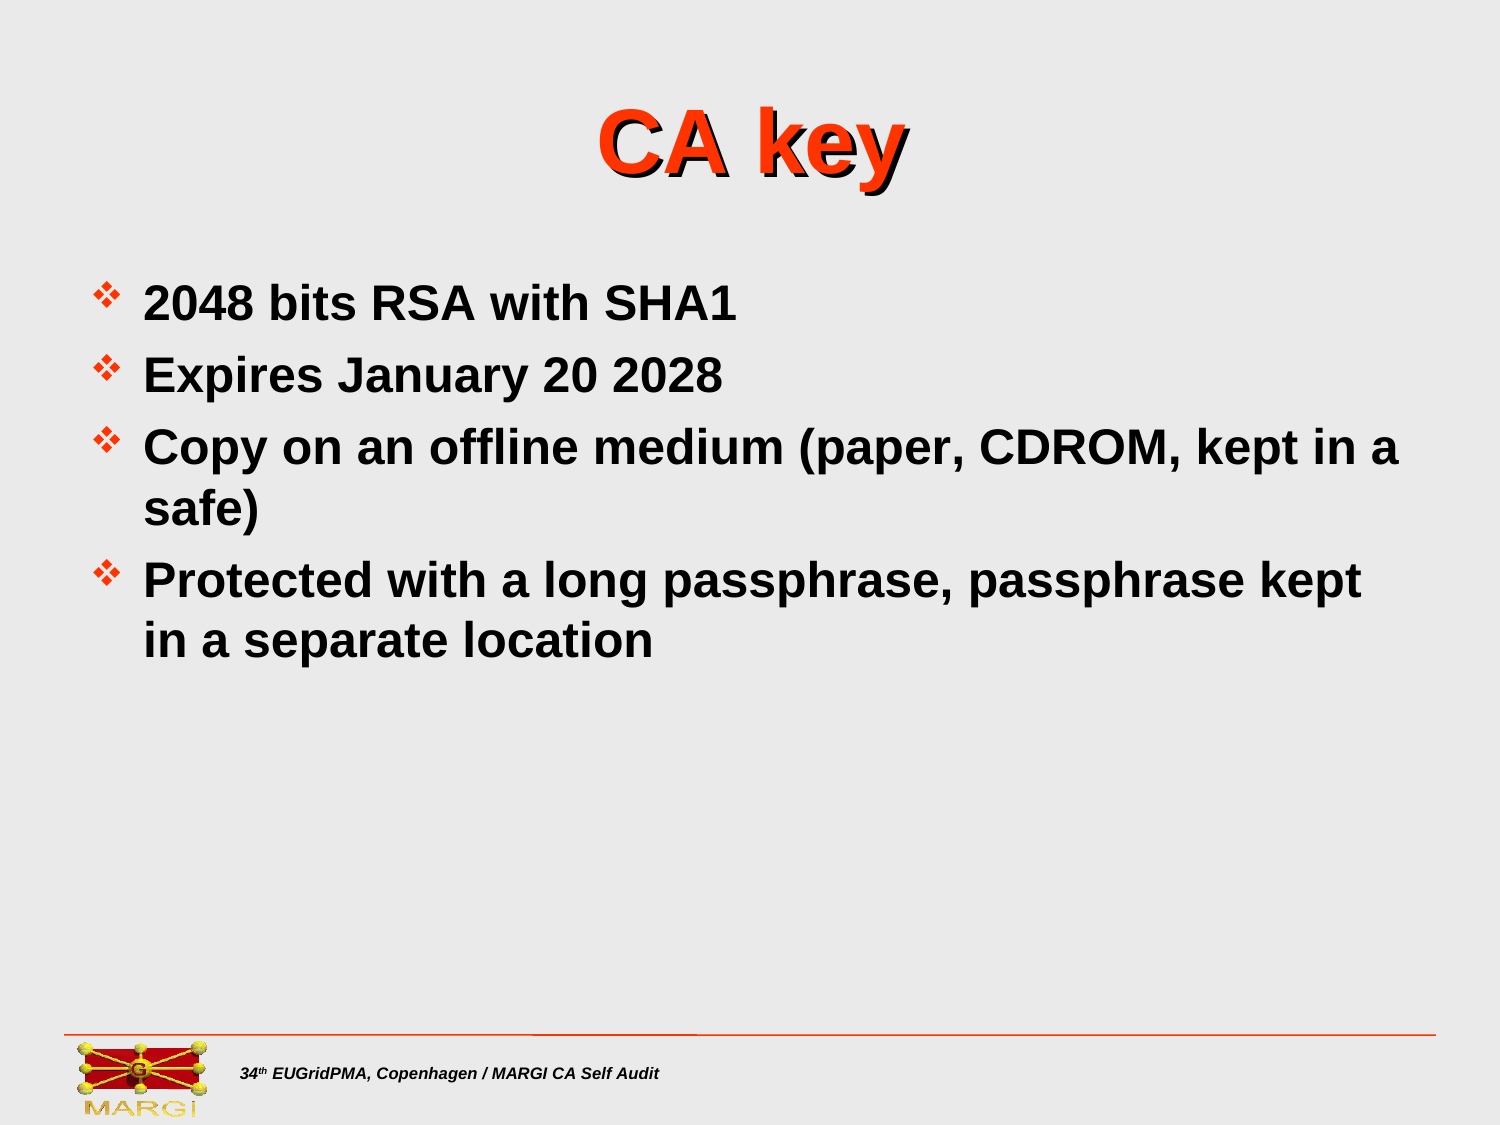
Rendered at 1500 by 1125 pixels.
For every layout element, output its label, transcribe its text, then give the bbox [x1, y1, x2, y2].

picture [67, 1033, 219, 1123]
text_box CA key [76, 42, 1427, 231]
text_box 2048 bits RSA with SHA1 Expires January 20 2028 Copy on an offline medium (paper, CDROM, kept in a safe) Protected with a long passphrase, passphrase kept in a separate location [75, 262, 1426, 1005]
